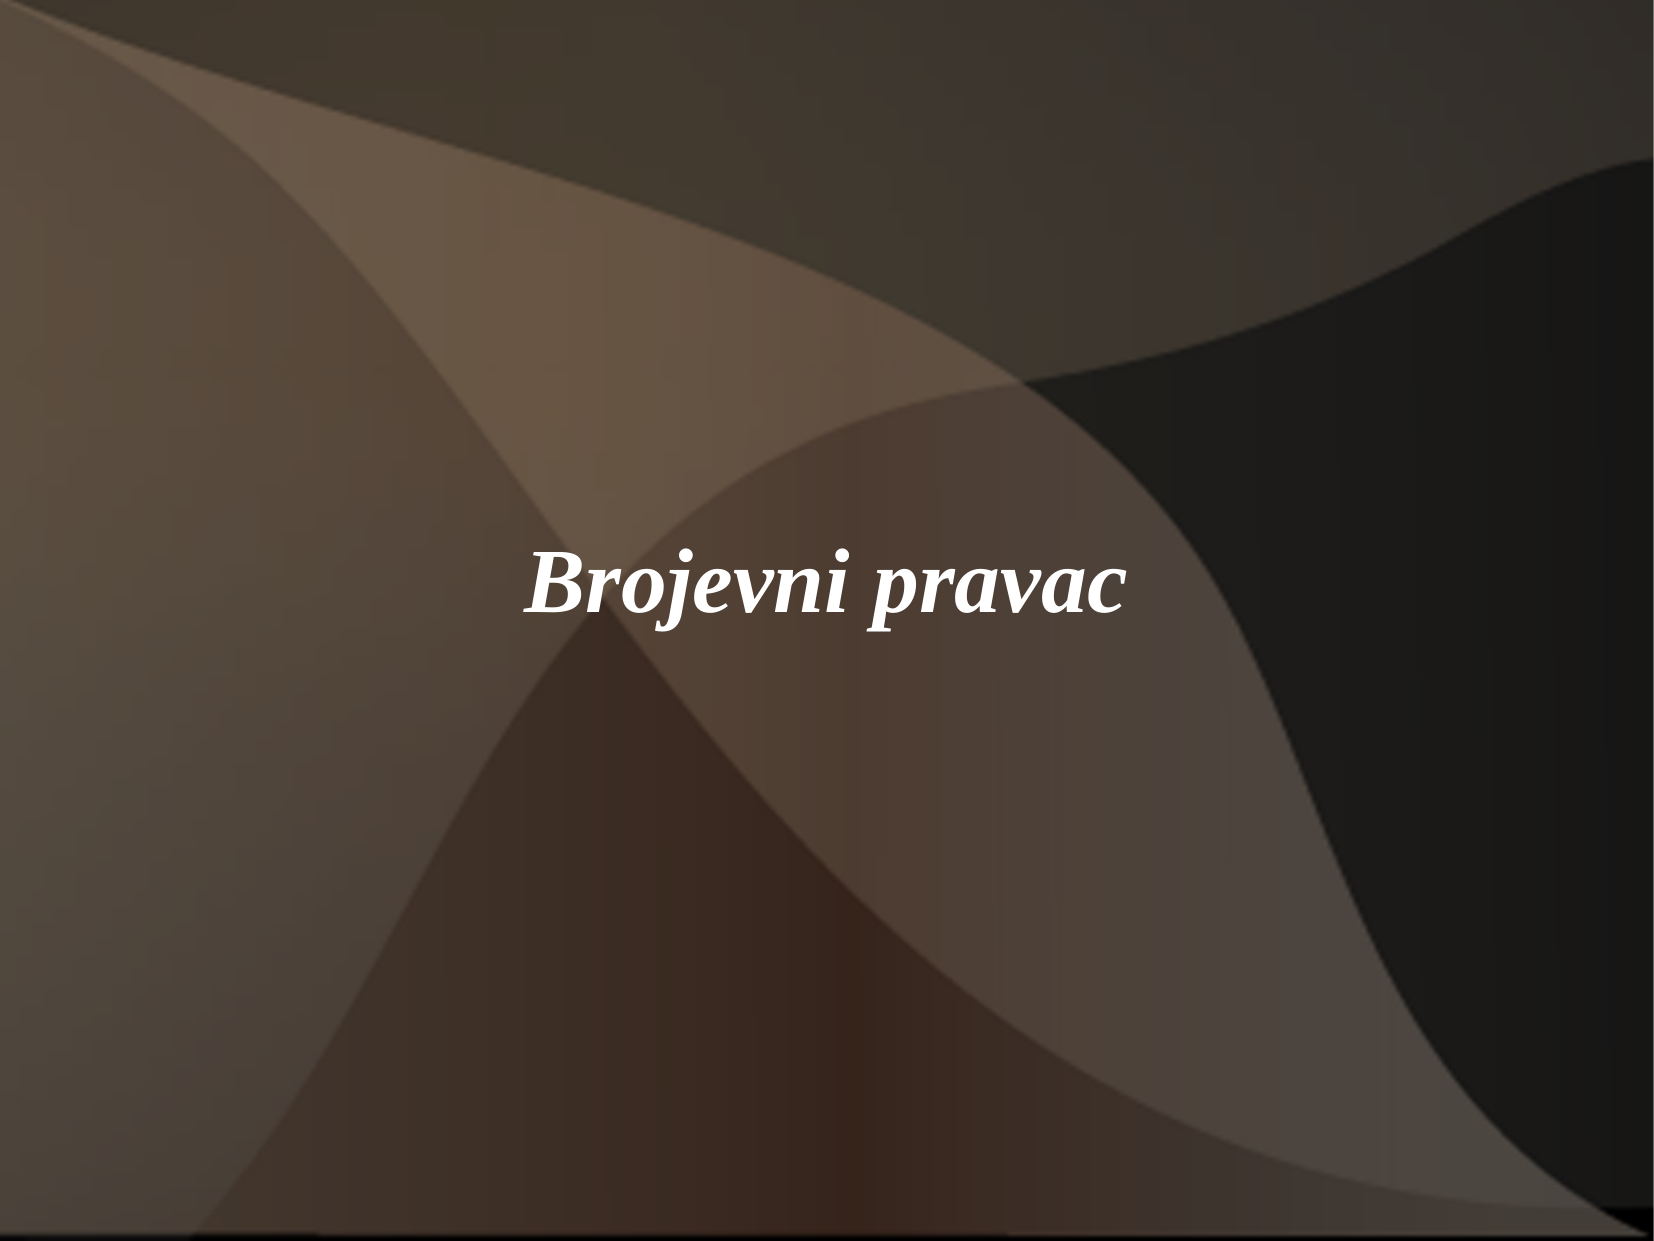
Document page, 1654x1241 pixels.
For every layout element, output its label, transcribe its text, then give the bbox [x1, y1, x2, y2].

title Brojevni pravac [82, 477, 1571, 686]
picture [0, 0, 1654, 1241]
